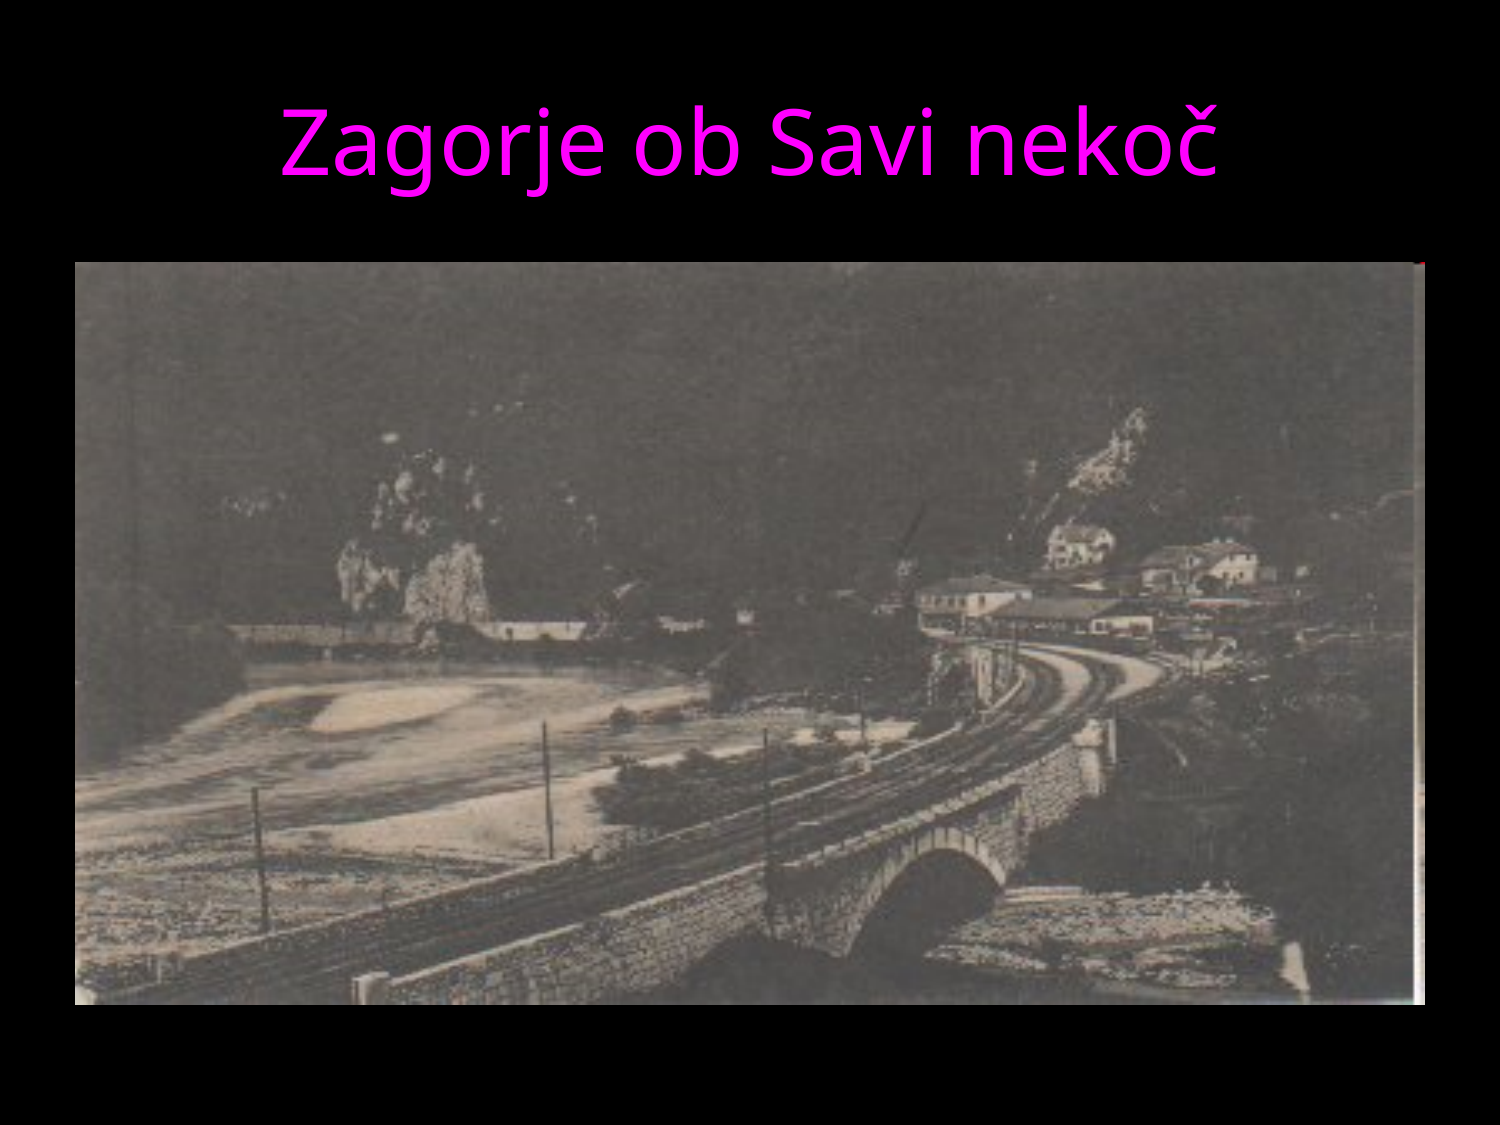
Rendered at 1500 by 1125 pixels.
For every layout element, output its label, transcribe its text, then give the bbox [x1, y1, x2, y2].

picture [75, 262, 1425, 1005]
title Zagorje ob Savi nekoč [75, 45, 1425, 233]
